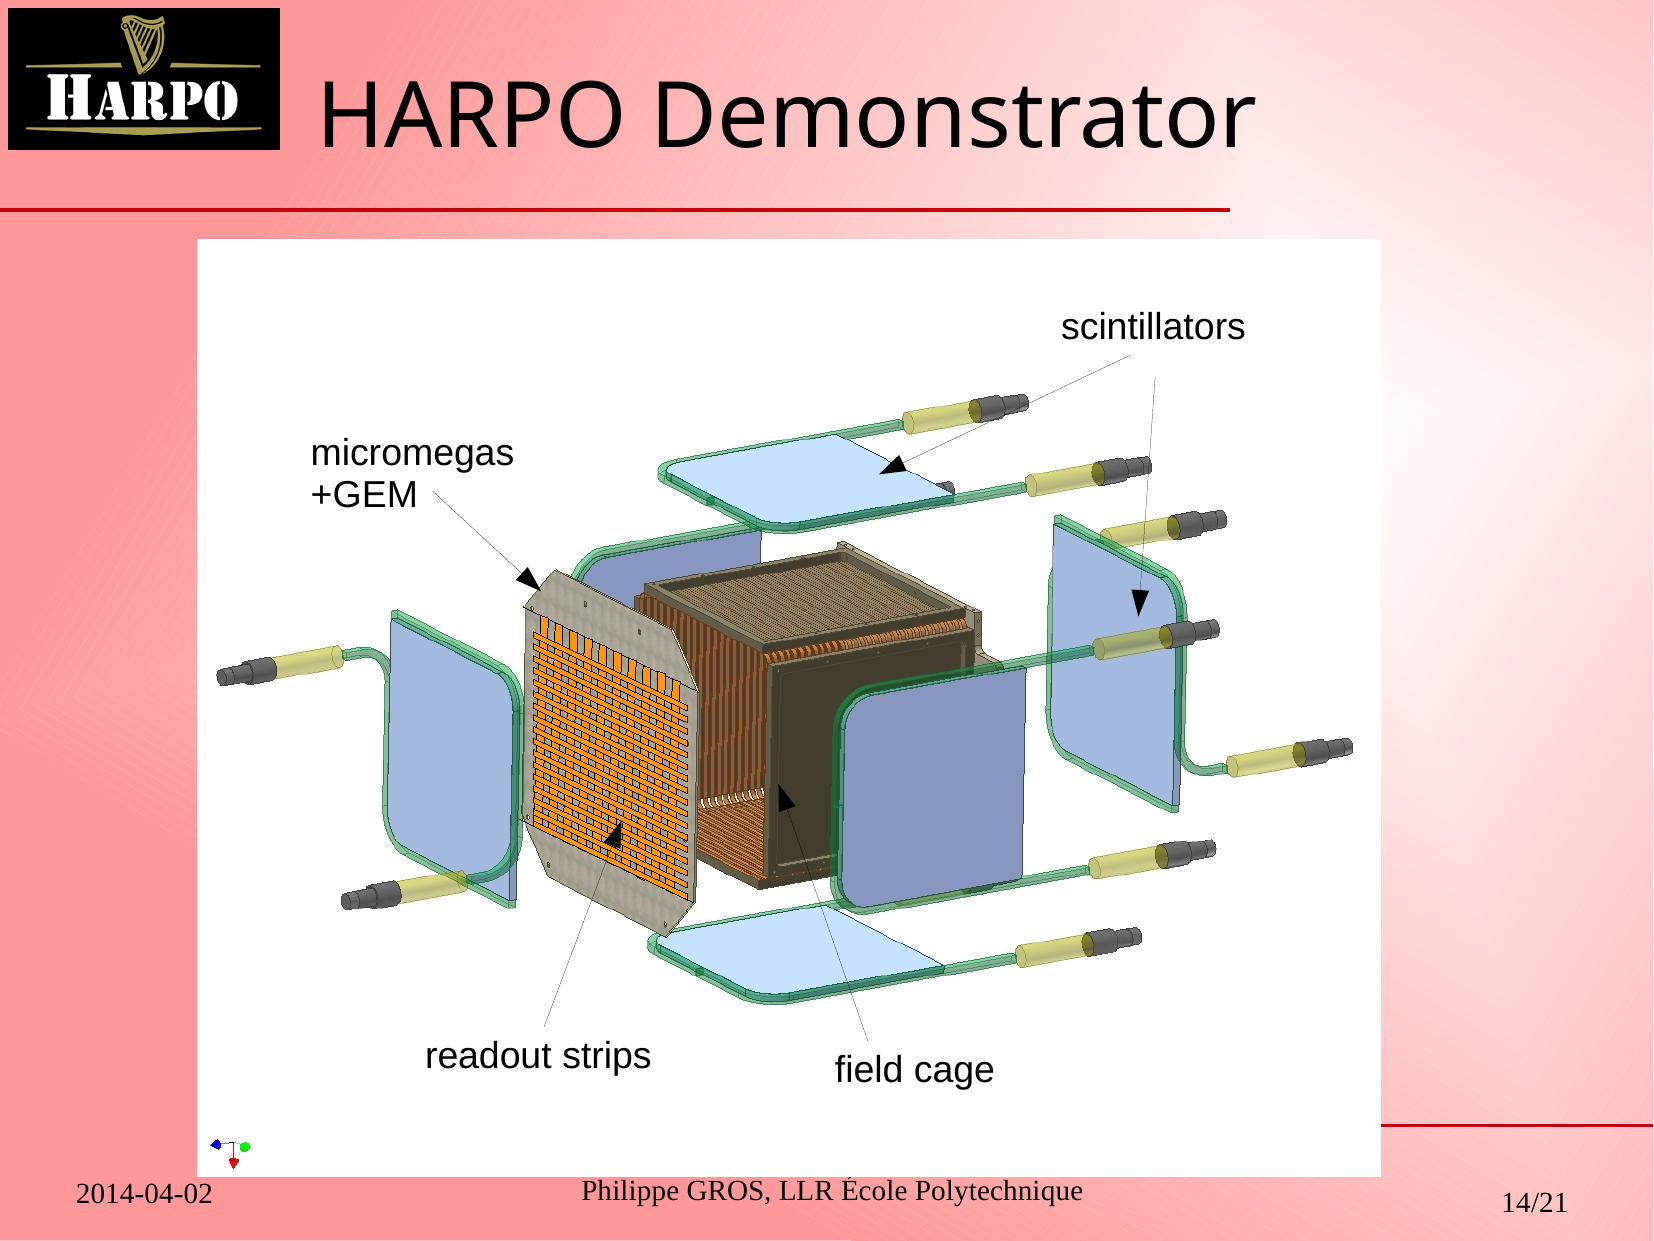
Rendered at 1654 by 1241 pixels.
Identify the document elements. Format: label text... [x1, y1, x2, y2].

picture [197, 239, 1381, 1177]
text_box scintillators [1046, 298, 1381, 356]
picture [8, 8, 280, 150]
text_box readout strips [410, 1026, 723, 1084]
text_box micromegas +GEM [295, 424, 561, 523]
title HARPO Demonstrator [285, 15, 1291, 211]
text_box [533, 615, 688, 900]
text_box field cage [820, 1040, 1259, 1098]
